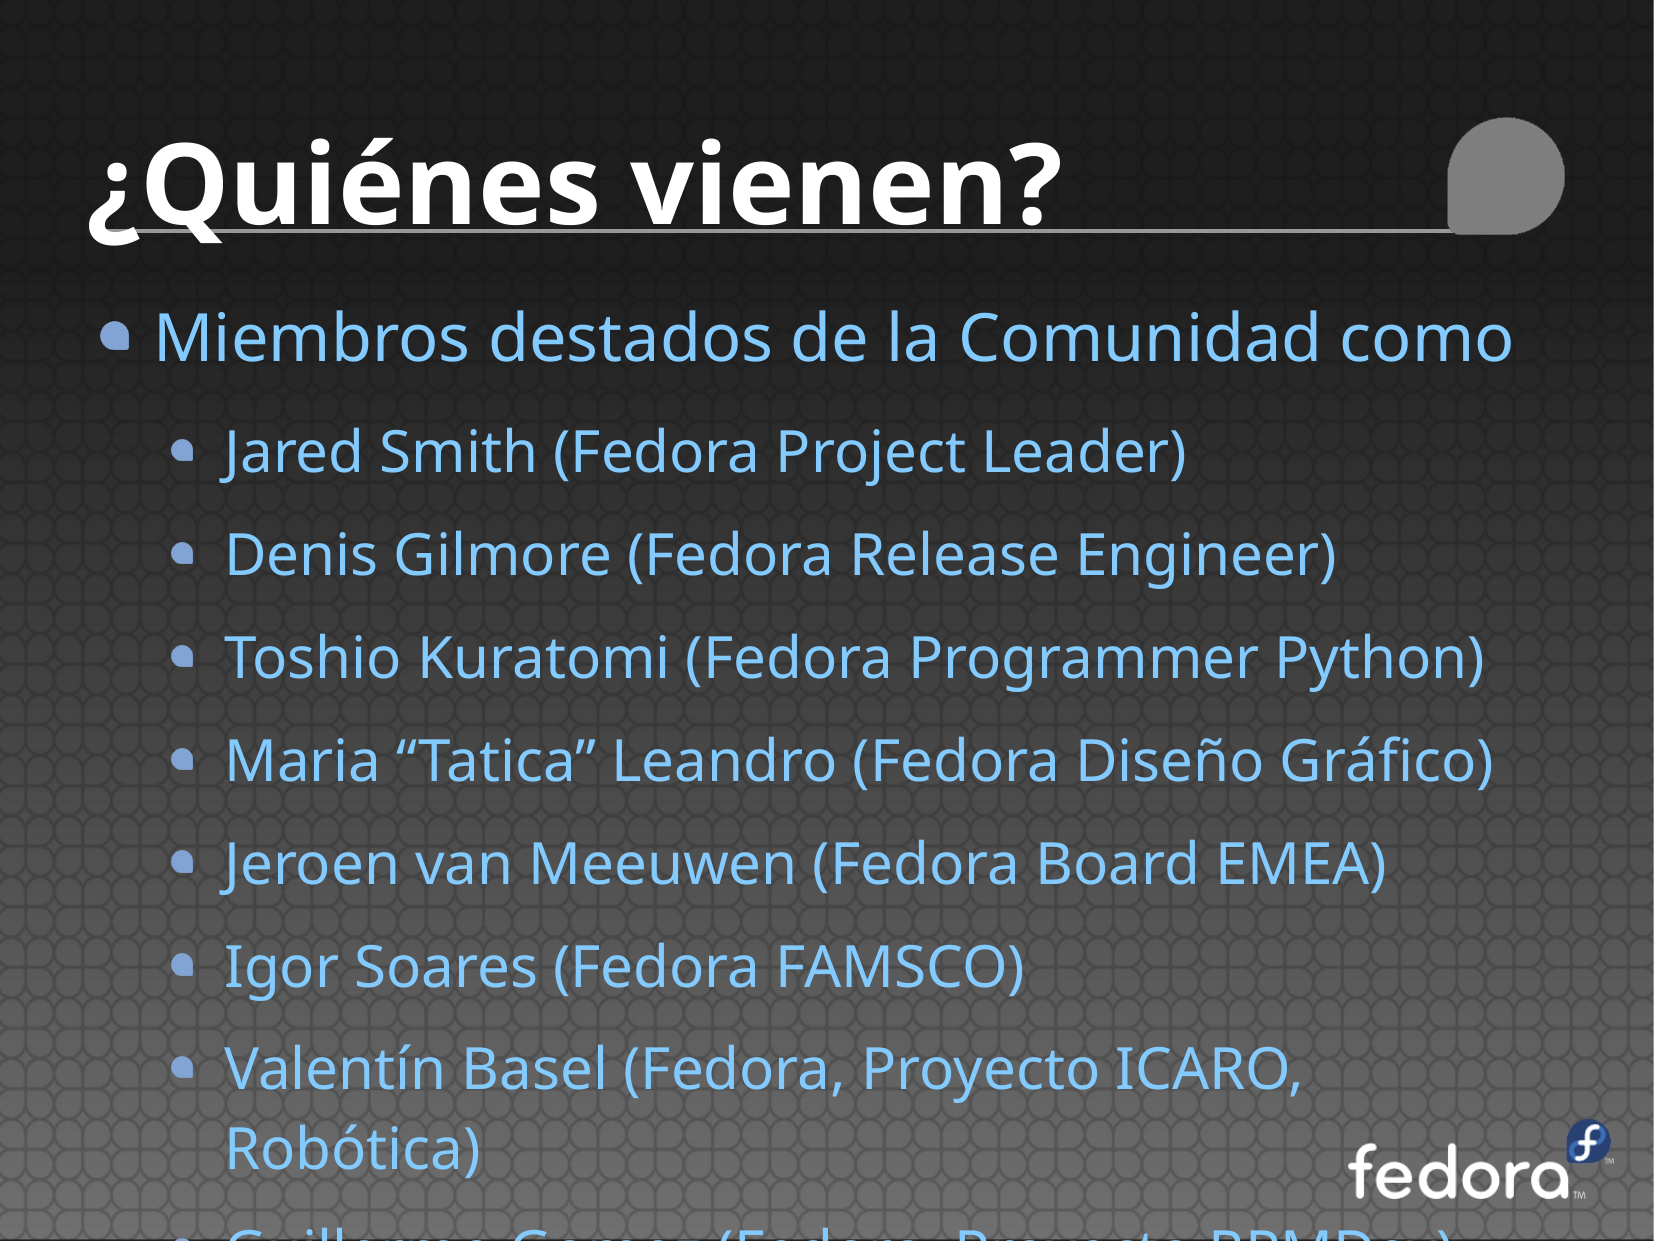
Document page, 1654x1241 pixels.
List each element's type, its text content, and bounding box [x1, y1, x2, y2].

picture [1219, 1235, 1235, 1241]
list Miembros destados de la Comunidad como Jared Smith (Fedora Project Leader) Denis Gilmore (Fedora Release Engineer) Toshio Kuratomi (Fedora Programmer Python) Maria “Tatica” Leandro (Fedora Diseño Gráfico) Jeroen van Meeuwen (Fedora Board EMEA) Igor Soares (Fedora FAMSCO) Valentín Basel (Fedora, Proyecto ICARO, Robótica) Guillermo Gomez (Fedora, Proyecto RPMDev) [82, 290, 1571, 1109]
title ¿Quiénes vienen? [86, 112, 1576, 249]
picture [965, 1235, 981, 1241]
picture [0, 0, 1654, 1241]
picture [1344, 1235, 1364, 1241]
picture [1256, 1235, 1272, 1241]
